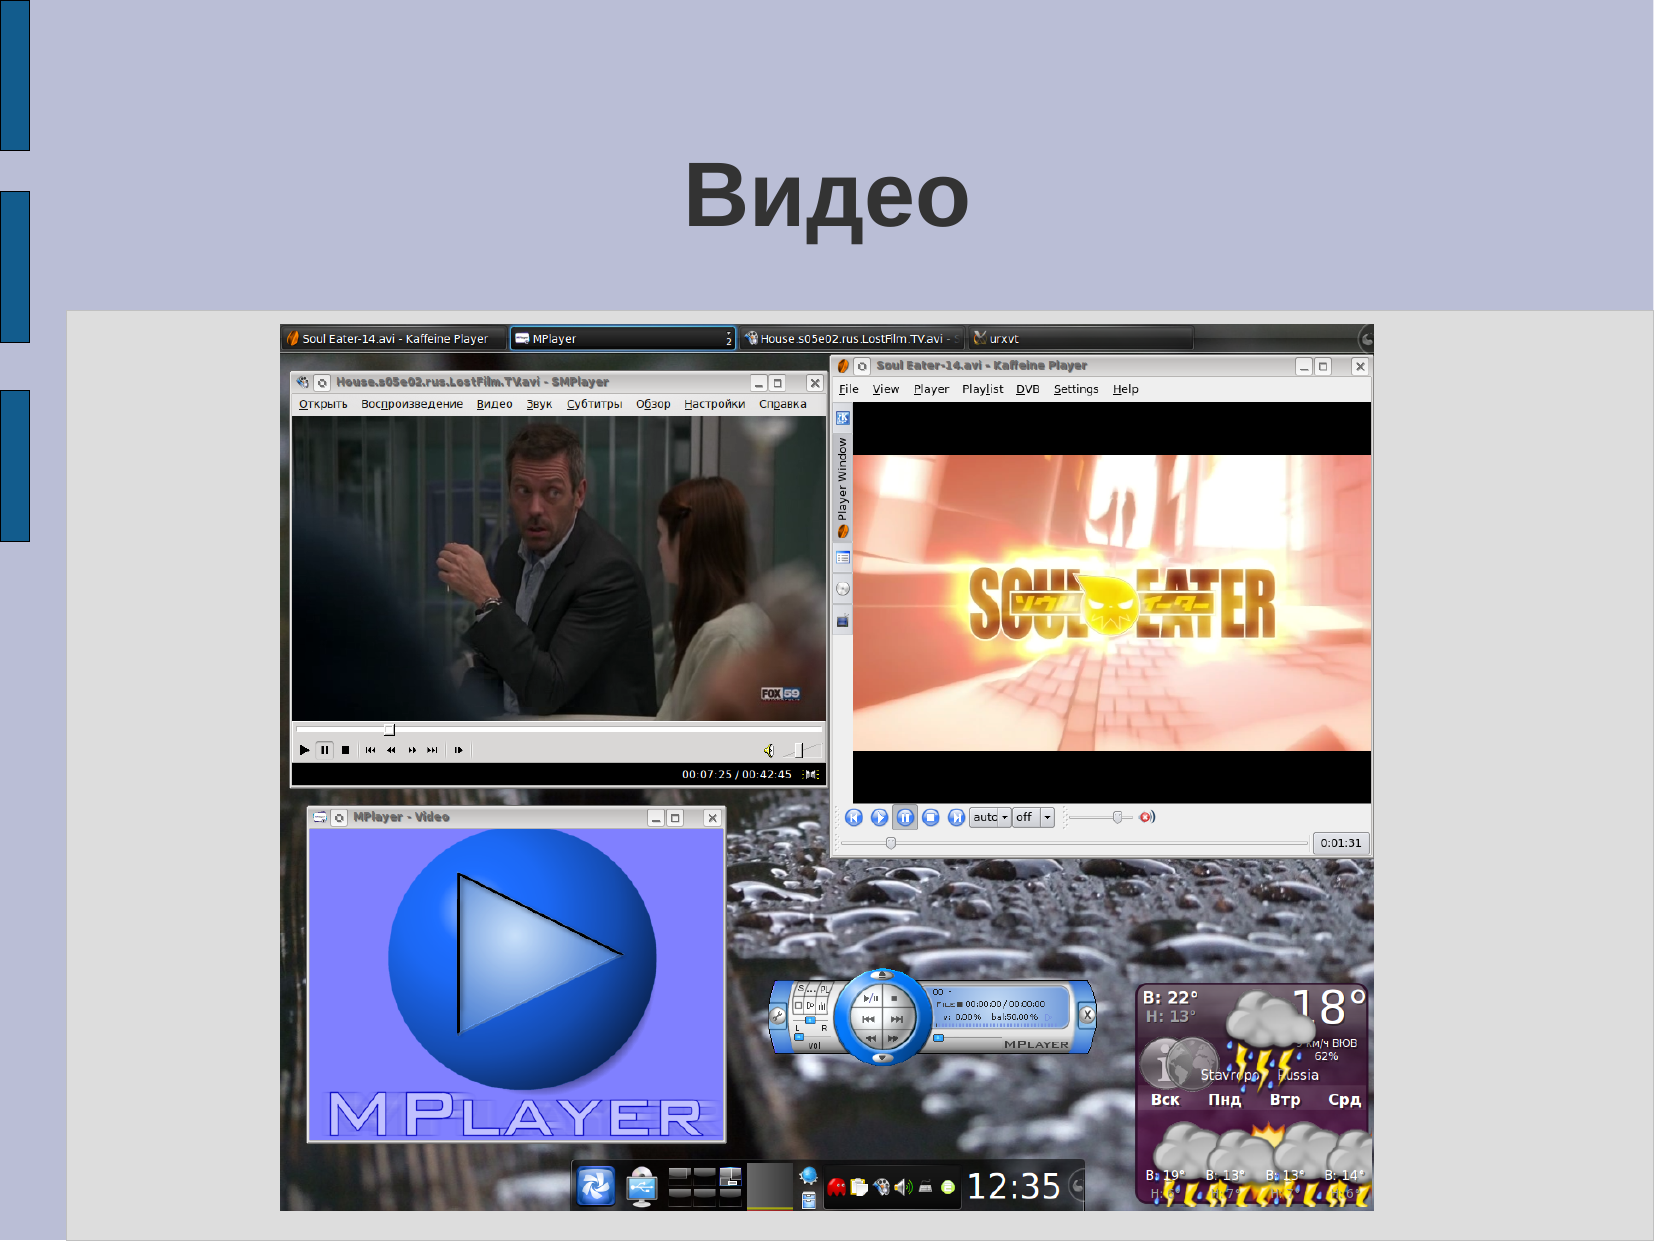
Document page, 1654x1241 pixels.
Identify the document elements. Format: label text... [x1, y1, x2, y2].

title Видео [121, 91, 1534, 299]
picture [280, 324, 1374, 1211]
